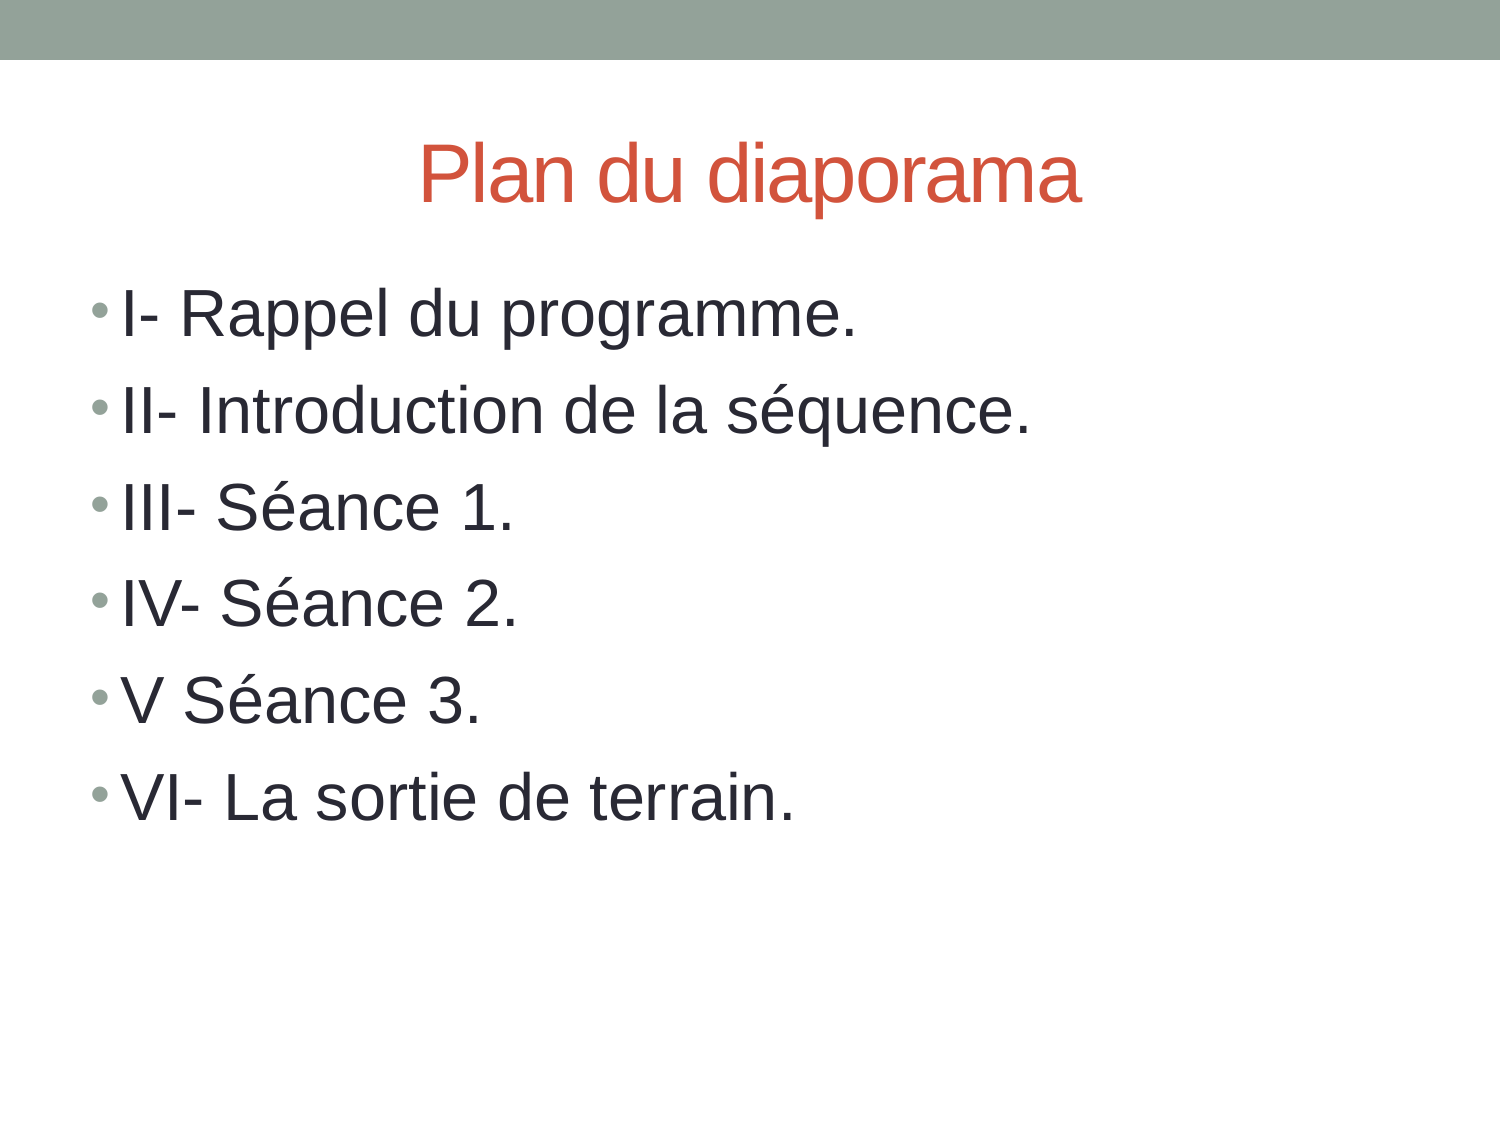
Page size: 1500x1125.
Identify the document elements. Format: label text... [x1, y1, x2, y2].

title Plan du diaporama [75, 87, 1426, 251]
list I- Rappel du programme. II- Introduction de la séquence. III- Séance 1. IV- Séance 2. V Séance 3. VI- La sortie de terrain. [75, 262, 1426, 1063]
